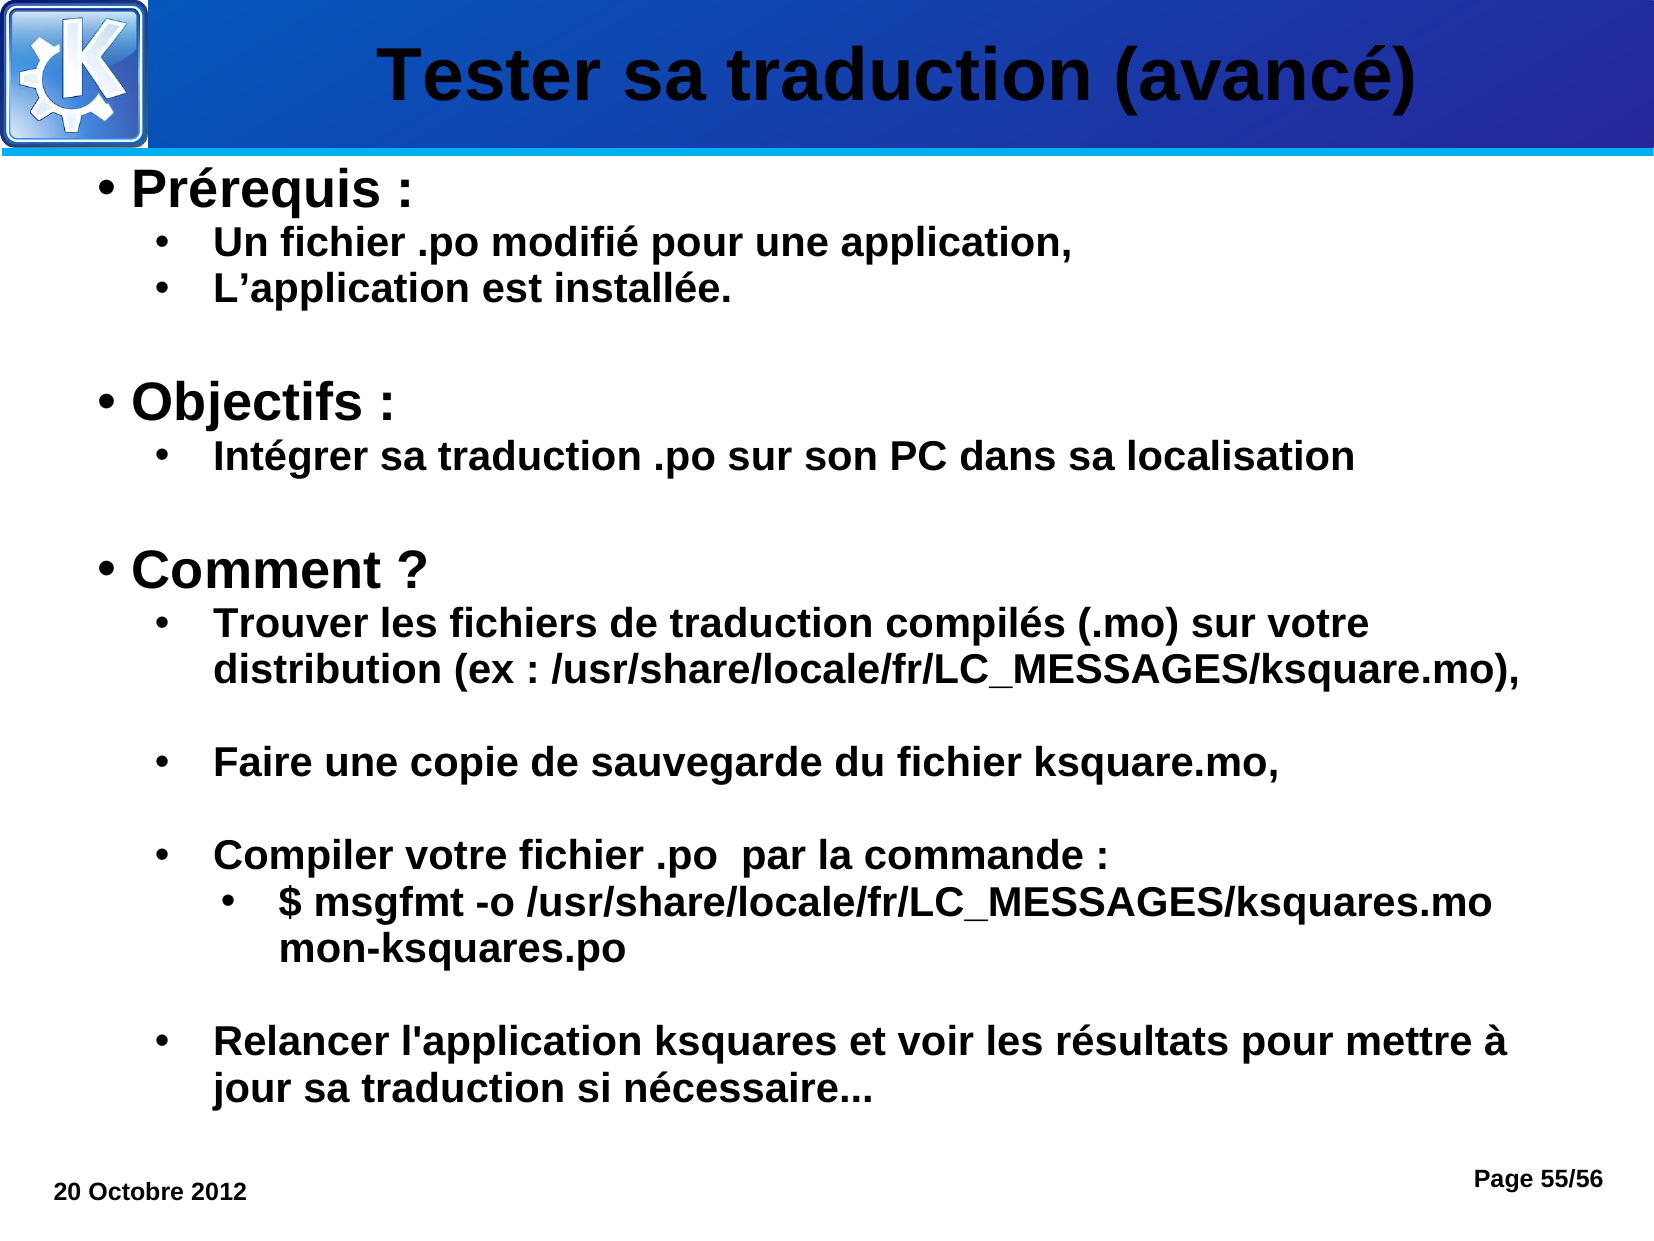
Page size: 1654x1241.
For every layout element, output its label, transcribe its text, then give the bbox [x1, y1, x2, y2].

picture [0, 0, 141, 148]
text_box Prérequis : Un fichier .po modifié pour une application, L’application est installée. Objectifs : Intégrer sa traduction .po sur son PC dans sa localisation Comment ? Trouver les fichiers de traduction compilés (.mo) sur votre distribution (ex : /usr/share/locale/fr/LC_MESSAGES/ksquare.mo), Faire une copie de sauvegarde du fichier ksquare.mo, Compiler votre fichier .po par la commande : $ msgfmt -o /usr/share/locale/fr/LC_MESSAGES/ksquares.mo mon-ksquares.po Relancer l'application ksquares et voir les résultats pour mettre à jour sa traduction si nécessaire... [82, 147, 1595, 1219]
text_box Tester sa traduction (avancé) [141, 0, 1654, 148]
